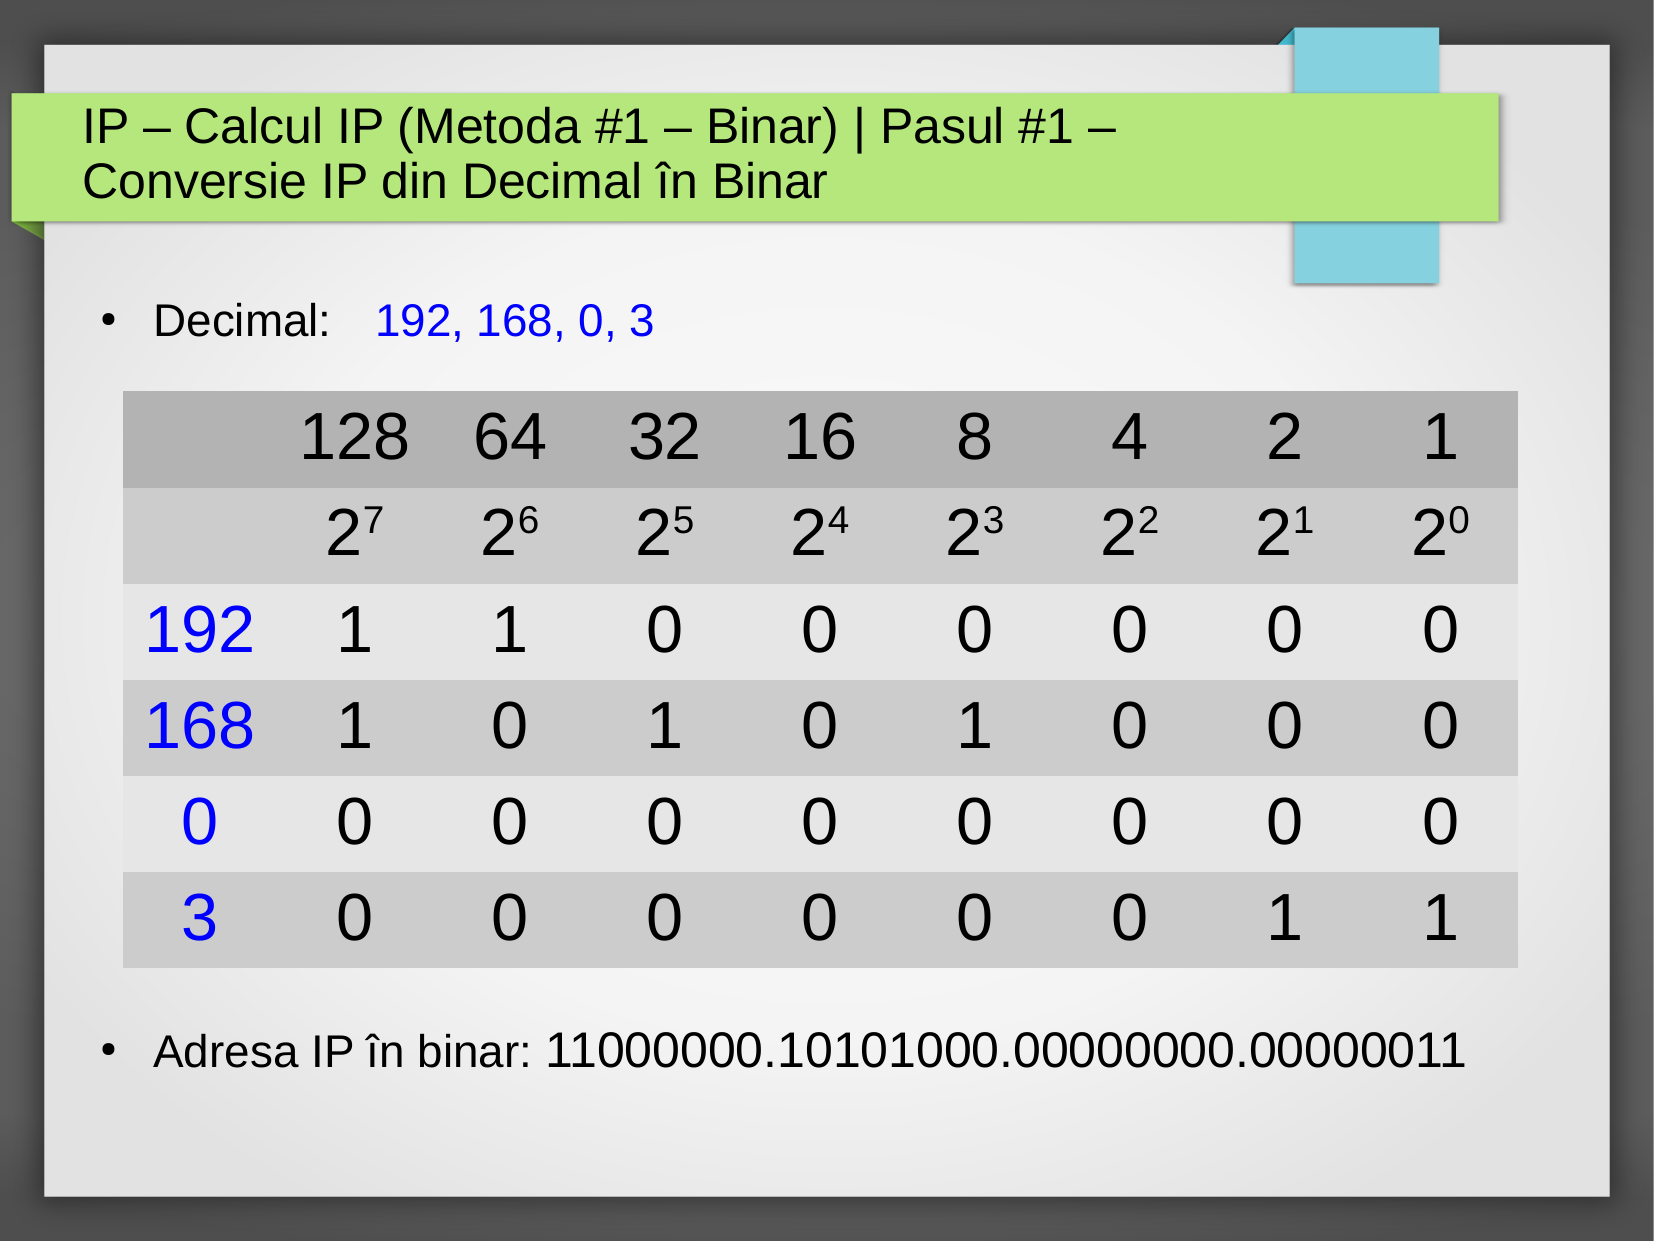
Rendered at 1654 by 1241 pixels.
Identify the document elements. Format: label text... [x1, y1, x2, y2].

table_cell 26 [433, 488, 588, 584]
table_cell 21 [1208, 488, 1363, 584]
table_cell [123, 488, 278, 584]
table_header 1 [1363, 391, 1518, 488]
table_cell 0 [1363, 776, 1518, 872]
table_cell 3 [123, 872, 278, 968]
table_cell 1 [898, 680, 1053, 776]
table_cell 0 [433, 680, 588, 776]
table_cell 0 [743, 680, 898, 776]
table_cell 24 [743, 488, 898, 584]
table_cell 0 [588, 872, 743, 968]
table_header 128 [278, 391, 433, 488]
table_cell 25 [588, 488, 743, 584]
picture [0, 0, 1654, 1241]
table_header 8 [898, 391, 1053, 488]
table_cell 0 [1208, 680, 1363, 776]
table_cell 0 [1053, 776, 1208, 872]
table_cell 0 [898, 584, 1053, 680]
table_cell 1 [433, 584, 588, 680]
table_cell 0 [588, 776, 743, 872]
table_cell 20 [1363, 488, 1518, 584]
table_cell 168 [123, 680, 278, 776]
table_cell 0 [898, 776, 1053, 872]
table_cell 0 [1053, 680, 1208, 776]
table_cell 0 [1363, 584, 1518, 680]
table_cell 0 [743, 872, 898, 968]
table_cell 1 [278, 584, 433, 680]
table_cell 1 [588, 680, 743, 776]
table_cell 0 [743, 584, 898, 680]
table_cell 0 [743, 776, 898, 872]
table_cell 23 [898, 488, 1053, 584]
table_header 2 [1208, 391, 1363, 488]
table_cell 0 [433, 872, 588, 968]
table_cell 0 [898, 872, 1053, 968]
table_cell 0 [1208, 776, 1363, 872]
table_cell 0 [1208, 584, 1363, 680]
table_cell 0 [123, 776, 278, 872]
table_cell 1 [1363, 872, 1518, 968]
table_cell 0 [1053, 584, 1208, 680]
title IP – Calcul IP (Metoda #1 – Binar) | Pasul #1 – Conversie IP din Decimal în Binar [82, 94, 1264, 213]
table_header 32 [588, 391, 743, 488]
table_cell 0 [1363, 680, 1518, 776]
list Decimal: 192, 168, 0, 3 Adresa IP în binar: 11000000.10101000.00000000.00000011 [82, 295, 1571, 1152]
table_header [123, 391, 278, 488]
table_cell 192 [123, 584, 278, 680]
table_cell 0 [588, 584, 743, 680]
table_header 16 [743, 391, 898, 488]
table_cell 0 [433, 776, 588, 872]
table_cell 0 [1053, 872, 1208, 968]
table_cell 1 [1208, 872, 1363, 968]
table_cell 0 [278, 776, 433, 872]
table_header 4 [1053, 391, 1208, 488]
table_header 64 [433, 391, 588, 488]
table_cell 22 [1053, 488, 1208, 584]
table_cell 1 [278, 680, 433, 776]
table_cell 27 [278, 488, 433, 584]
table_cell 0 [278, 872, 433, 968]
